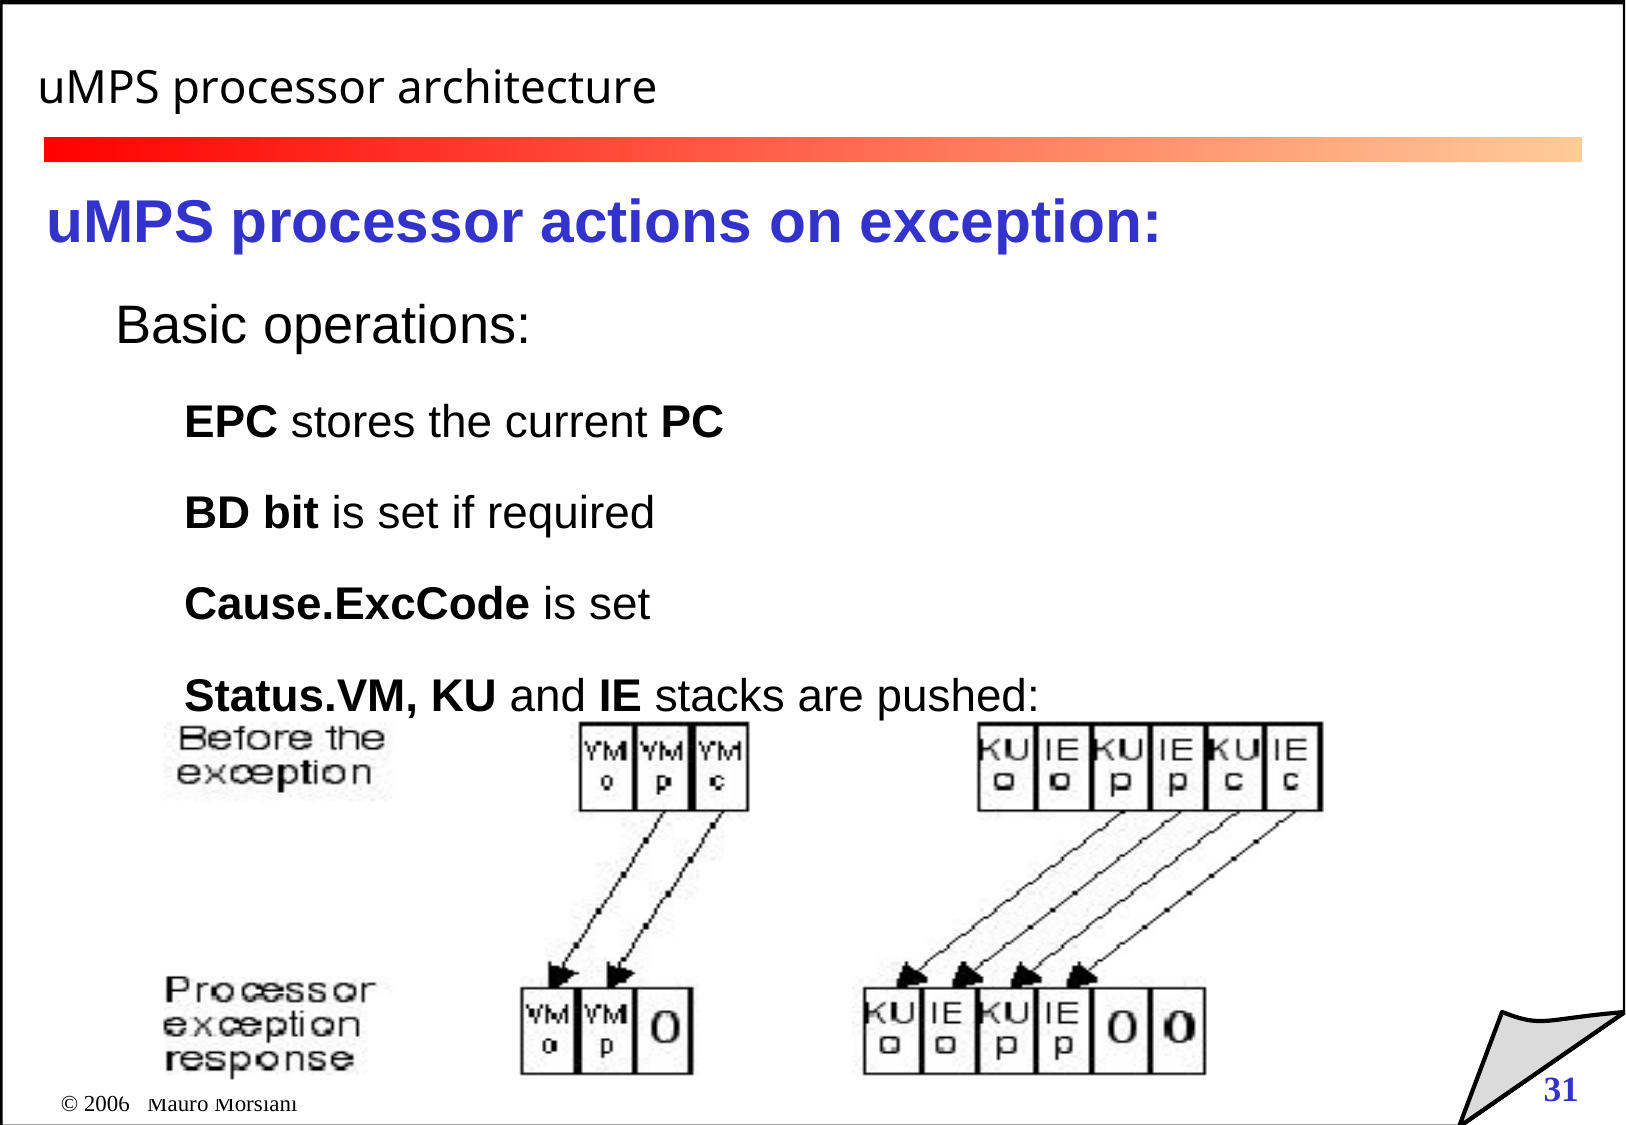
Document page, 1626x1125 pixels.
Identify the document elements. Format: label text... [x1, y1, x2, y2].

title uMPS processor architecture [37, 44, 1587, 130]
picture [123, 858, 1349, 1099]
list uMPS processor actions on exception: Basic operations: EPC stores the current PC BD bit is set if required Cause.ExcCode is set Status.VM, KU and IE stacks are pushed: [46, 187, 1549, 858]
